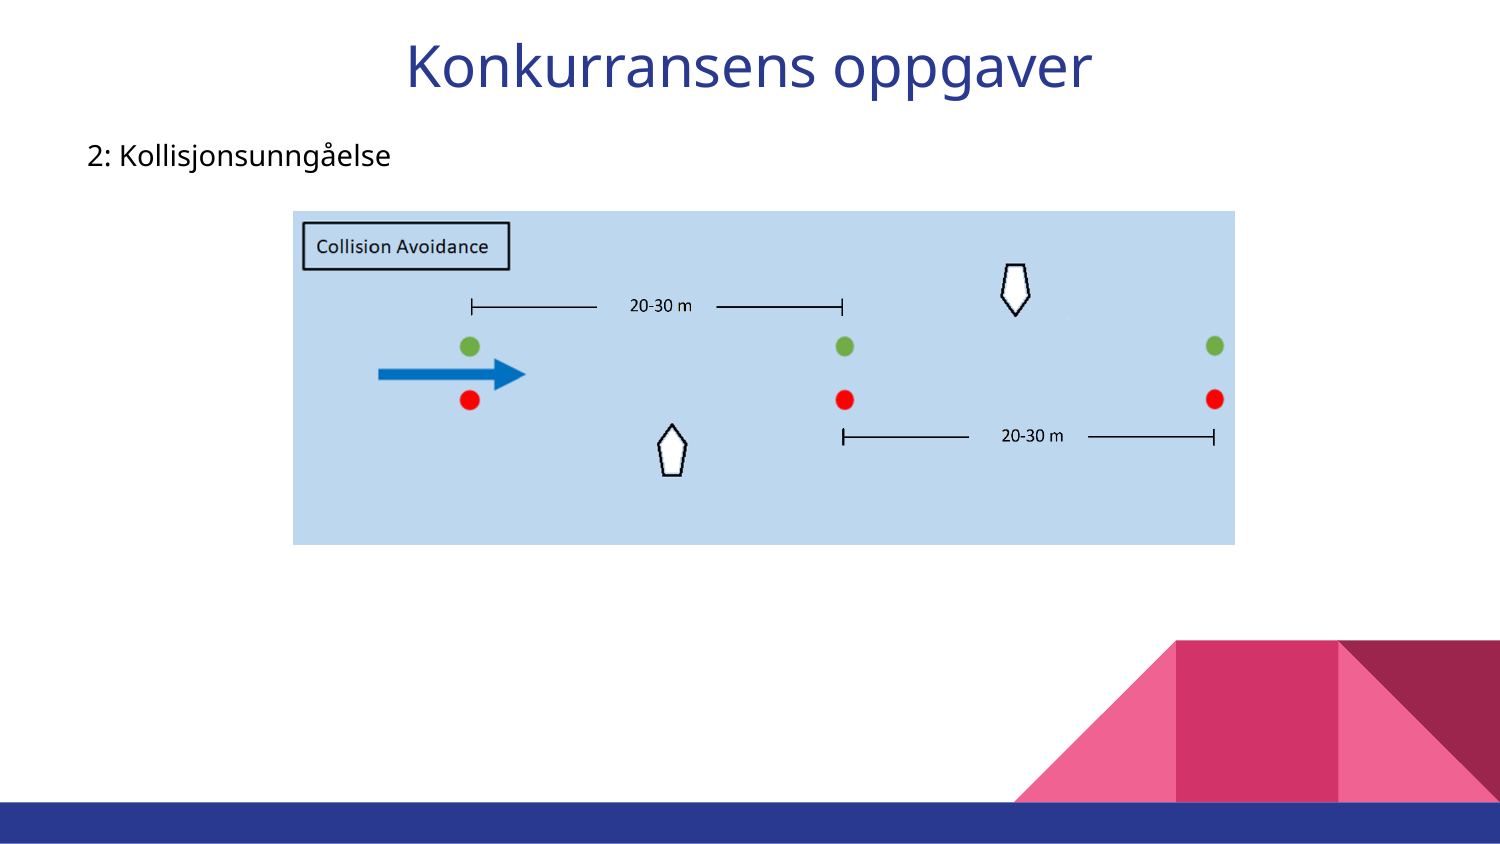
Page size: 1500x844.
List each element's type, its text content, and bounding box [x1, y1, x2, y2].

title Konkurransens oppgaver [51, 14, 1449, 114]
text_box 2: Kollisjonsunngåelse [72, 121, 542, 187]
picture [293, 211, 1235, 545]
